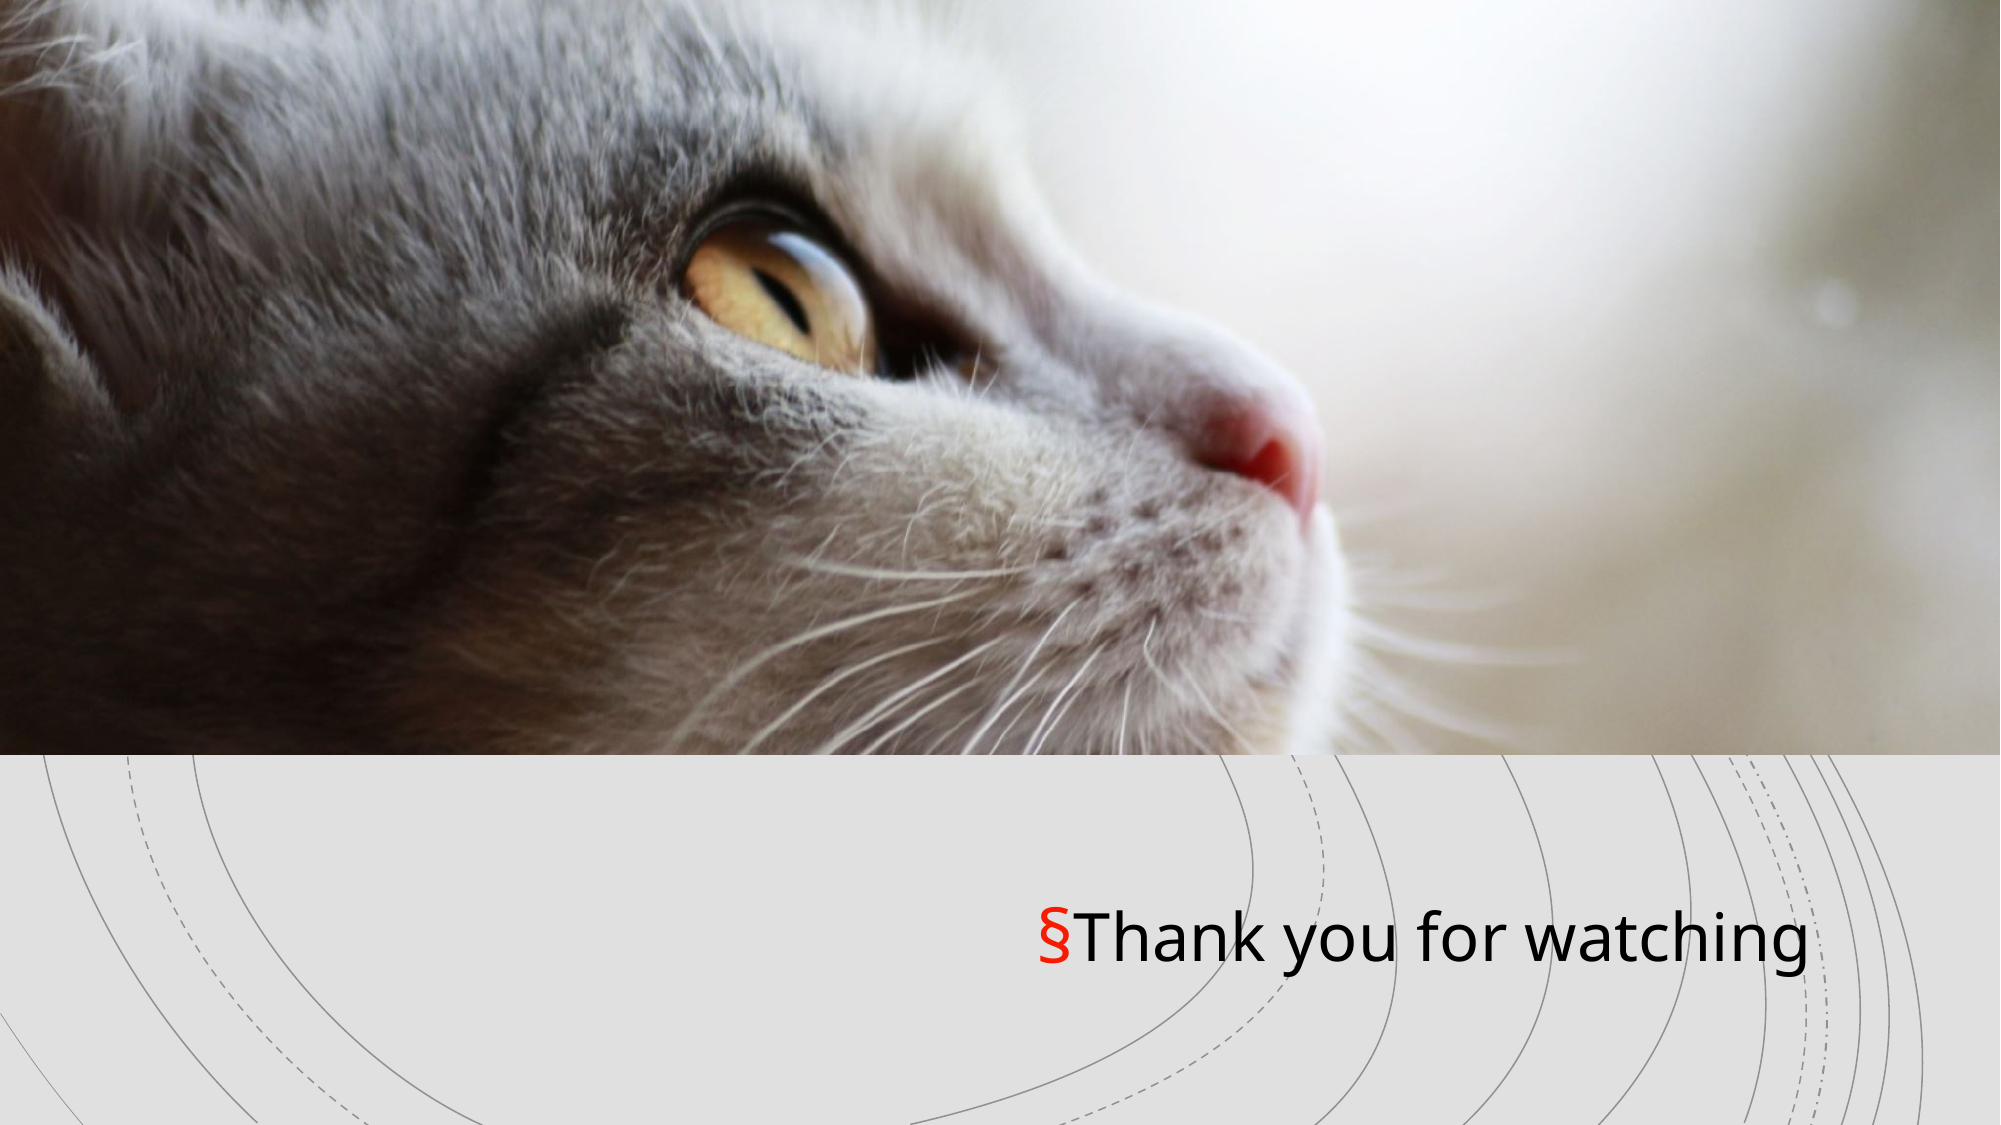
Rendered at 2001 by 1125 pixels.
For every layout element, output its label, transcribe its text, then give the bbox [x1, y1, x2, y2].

text_box Thank you for watching [1021, 782, 1871, 1073]
text_box [0, 755, 2000, 1125]
picture [0, 0, 2000, 755]
